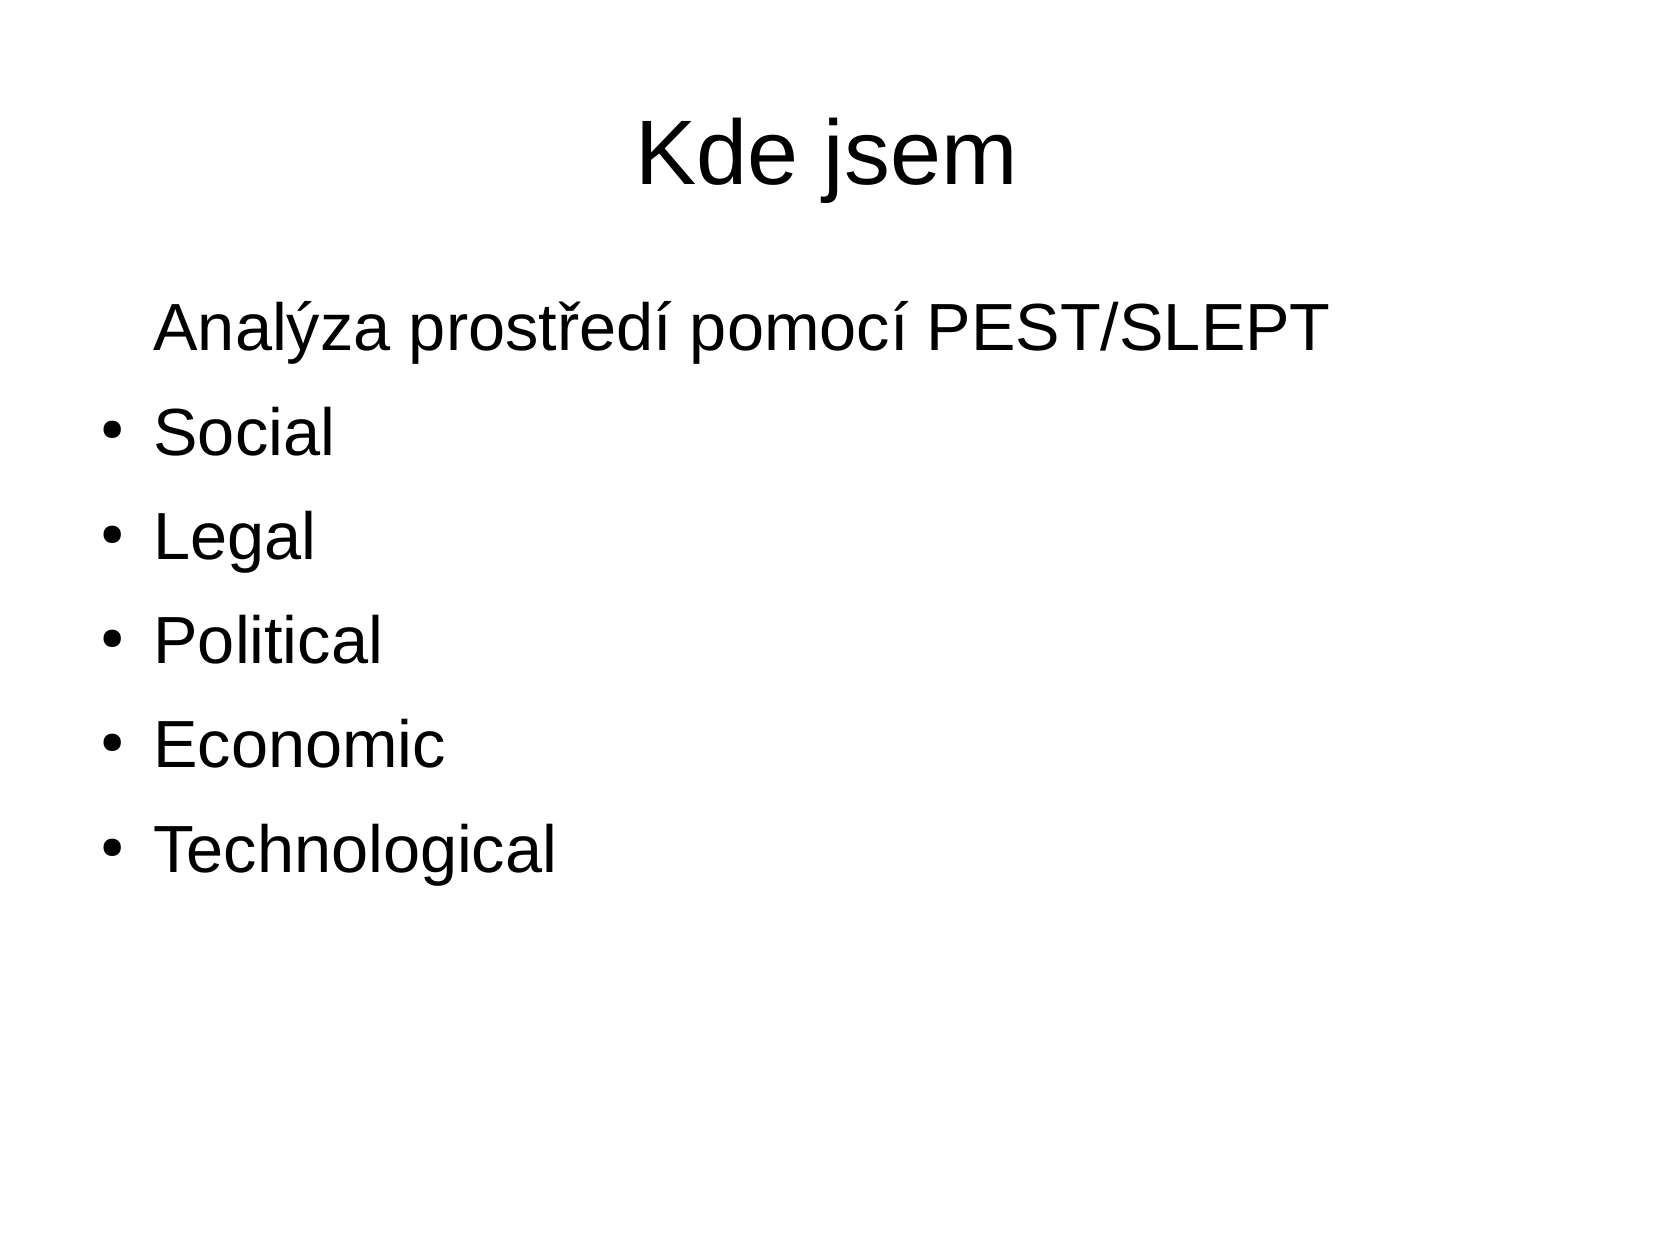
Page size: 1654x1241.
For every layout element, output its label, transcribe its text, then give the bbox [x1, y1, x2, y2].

title Kde jsem [82, 49, 1571, 257]
list Analýza prostředí pomocí PEST/SLEPT Social Legal Political Economic Technological [82, 290, 1571, 1010]
